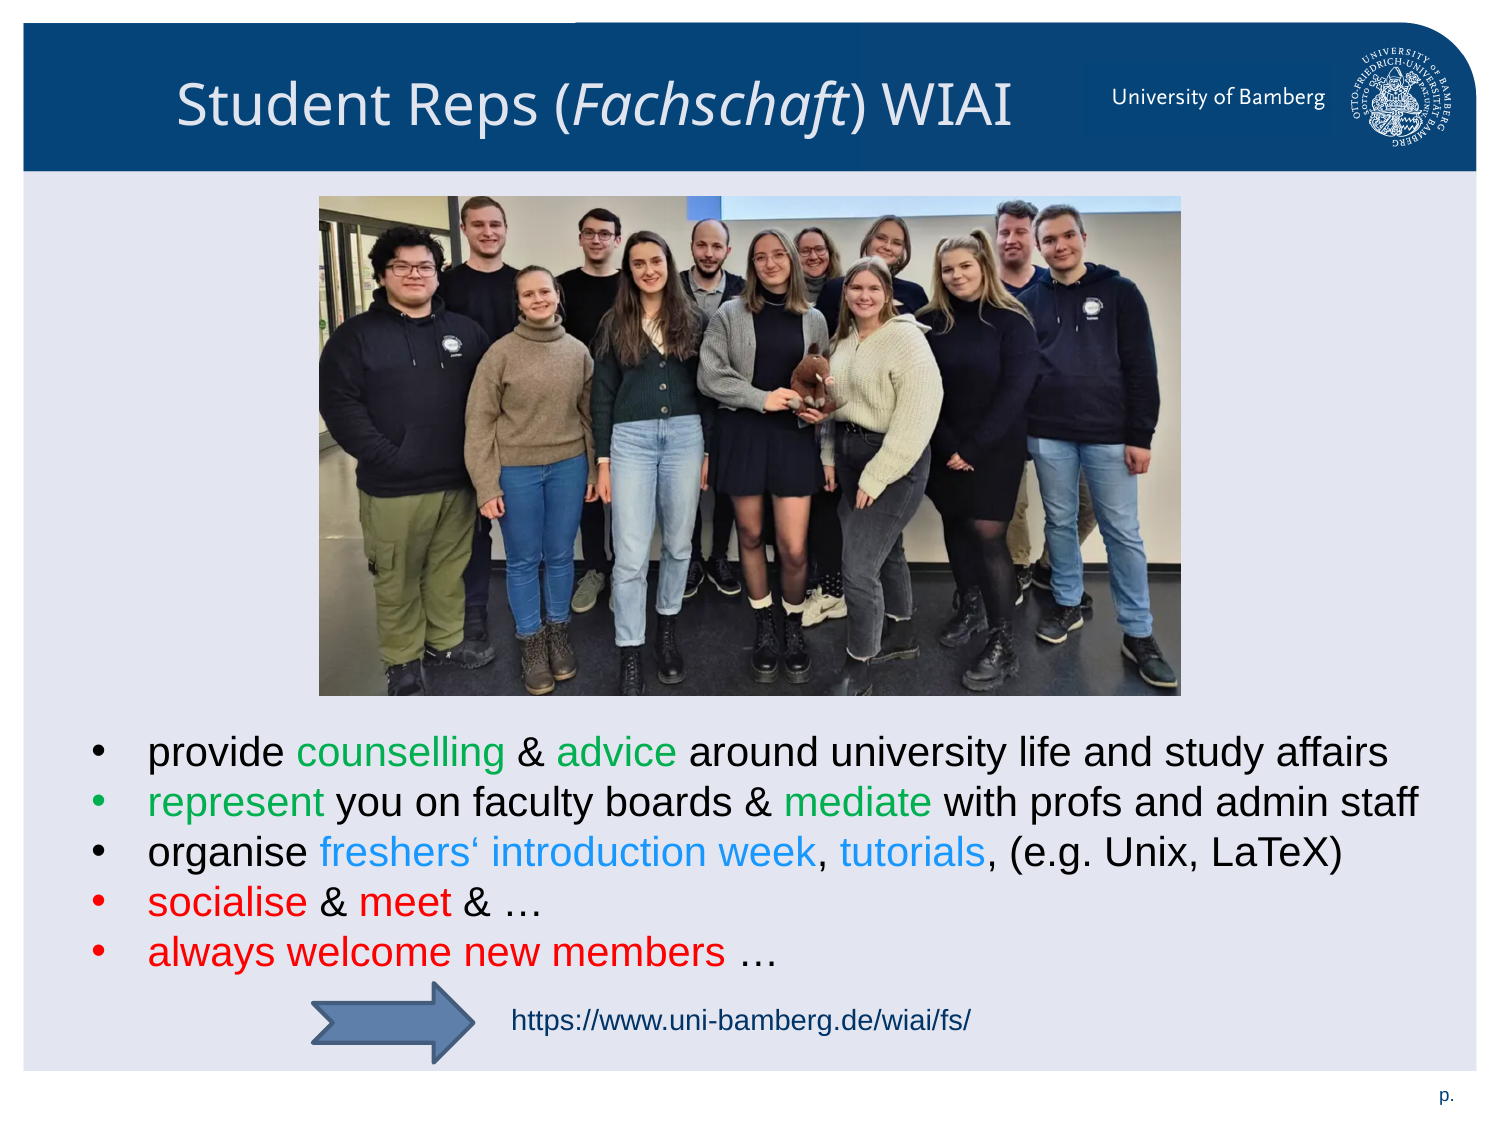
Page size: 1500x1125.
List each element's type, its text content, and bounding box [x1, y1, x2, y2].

list https://www.uni-bamberg.de/wiai/fs/ [496, 994, 1004, 1040]
title Student Reps (Fachschaft) WIAI [0, 8, 1208, 197]
picture [0, 0, 1500, 1125]
text_box [312, 983, 474, 1063]
text_box provide counselling & advice around university life and study affairs represent you on faculty boards & mediate with profs and admin staff organise freshers‘ introduction week, tutorials, (e.g. Unix, LaTeX) socialise & meet & … always welcome new members … [76, 717, 1446, 983]
